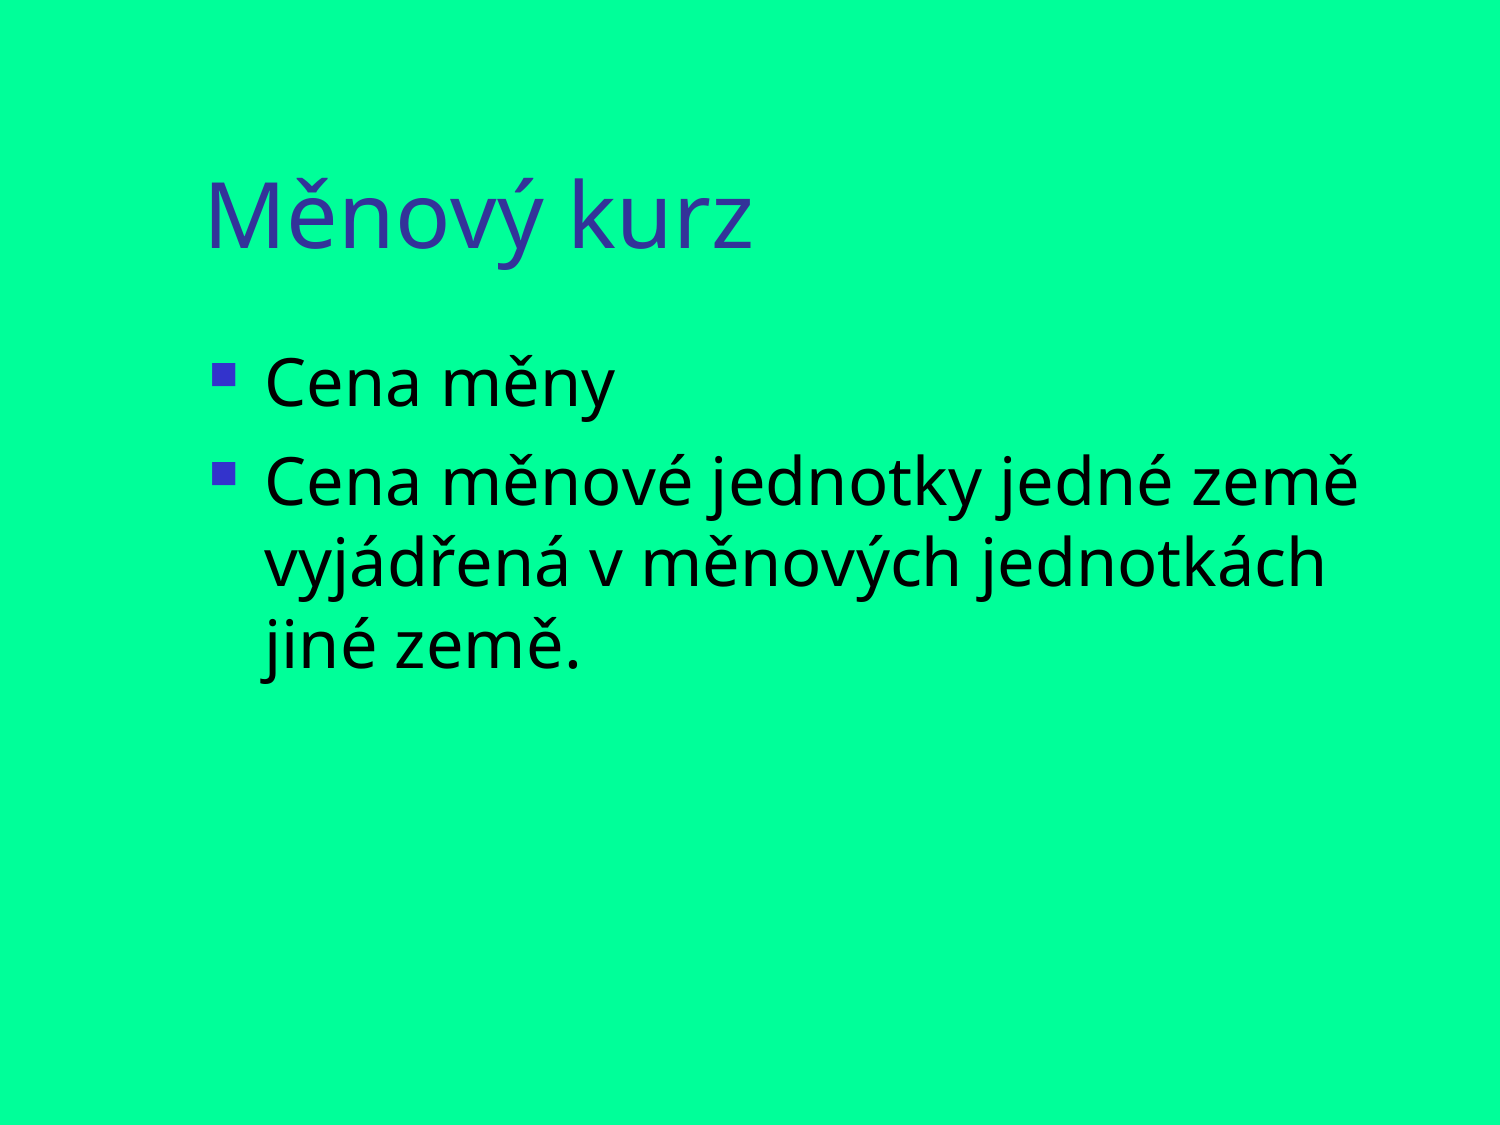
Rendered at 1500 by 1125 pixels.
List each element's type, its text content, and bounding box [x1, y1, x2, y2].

list Cena měny Cena měnové jednotky jedné země vyjádřená v měnových jednotkách jiné země. [193, 331, 1469, 1032]
title Měnový kurz [188, 35, 1467, 276]
